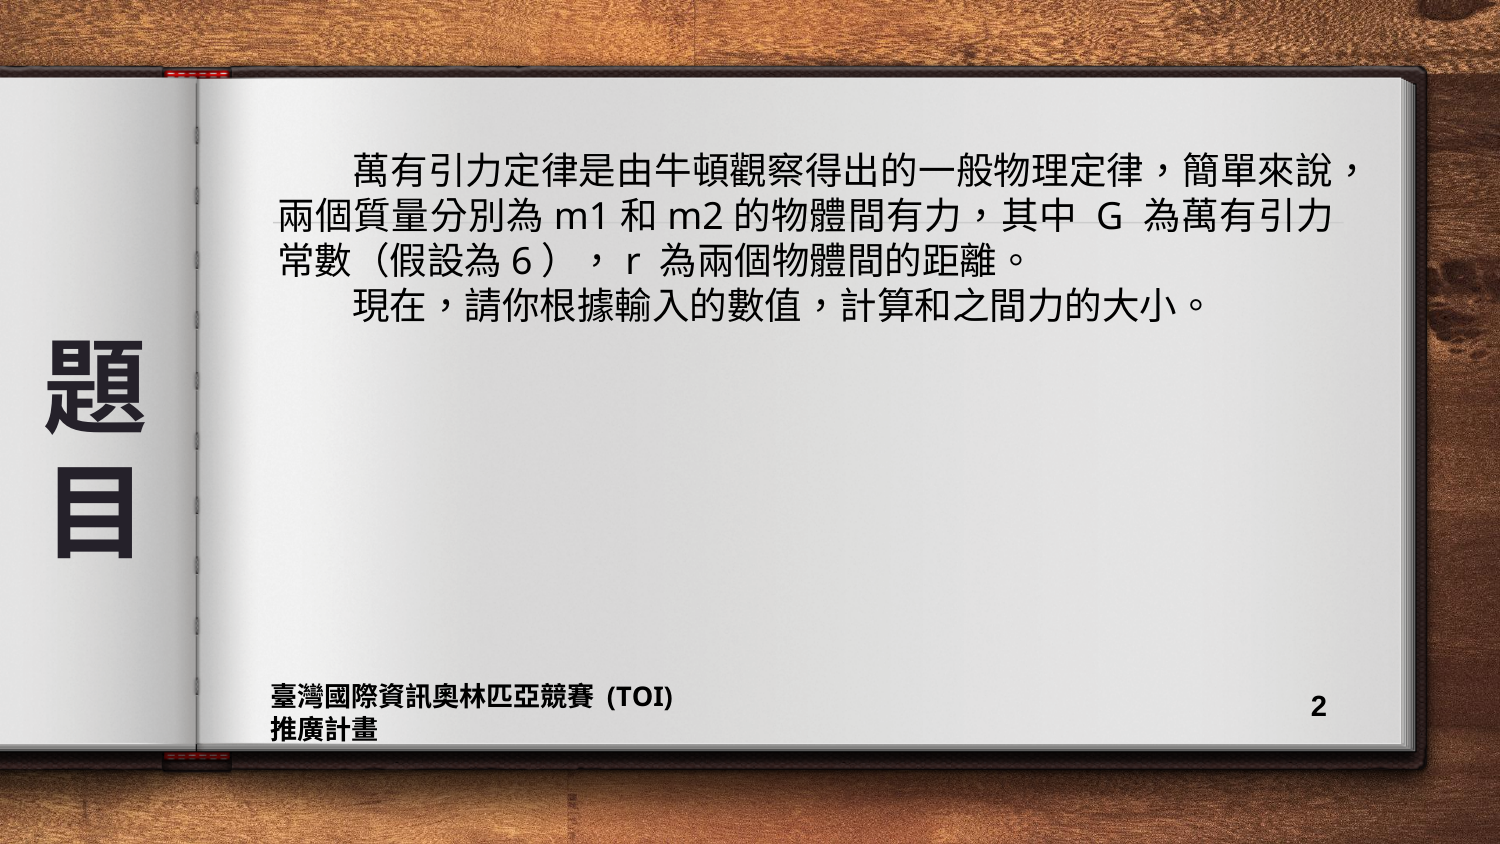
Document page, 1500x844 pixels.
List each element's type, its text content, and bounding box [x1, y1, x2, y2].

text_box 萬有引力定律是由牛頓觀察得出的一般物理定律，簡單來說，兩個質量分別為m1和m2的物體間有力，其中 G 為萬有引力常數（假設為6），r 為兩個物體間的距離。 現在，請你根據輸入的數值，計算和之間力的大小。 [262, 140, 1349, 684]
text_box 題 目 [28, 306, 210, 552]
text_box 2 [1295, 672, 1386, 737]
